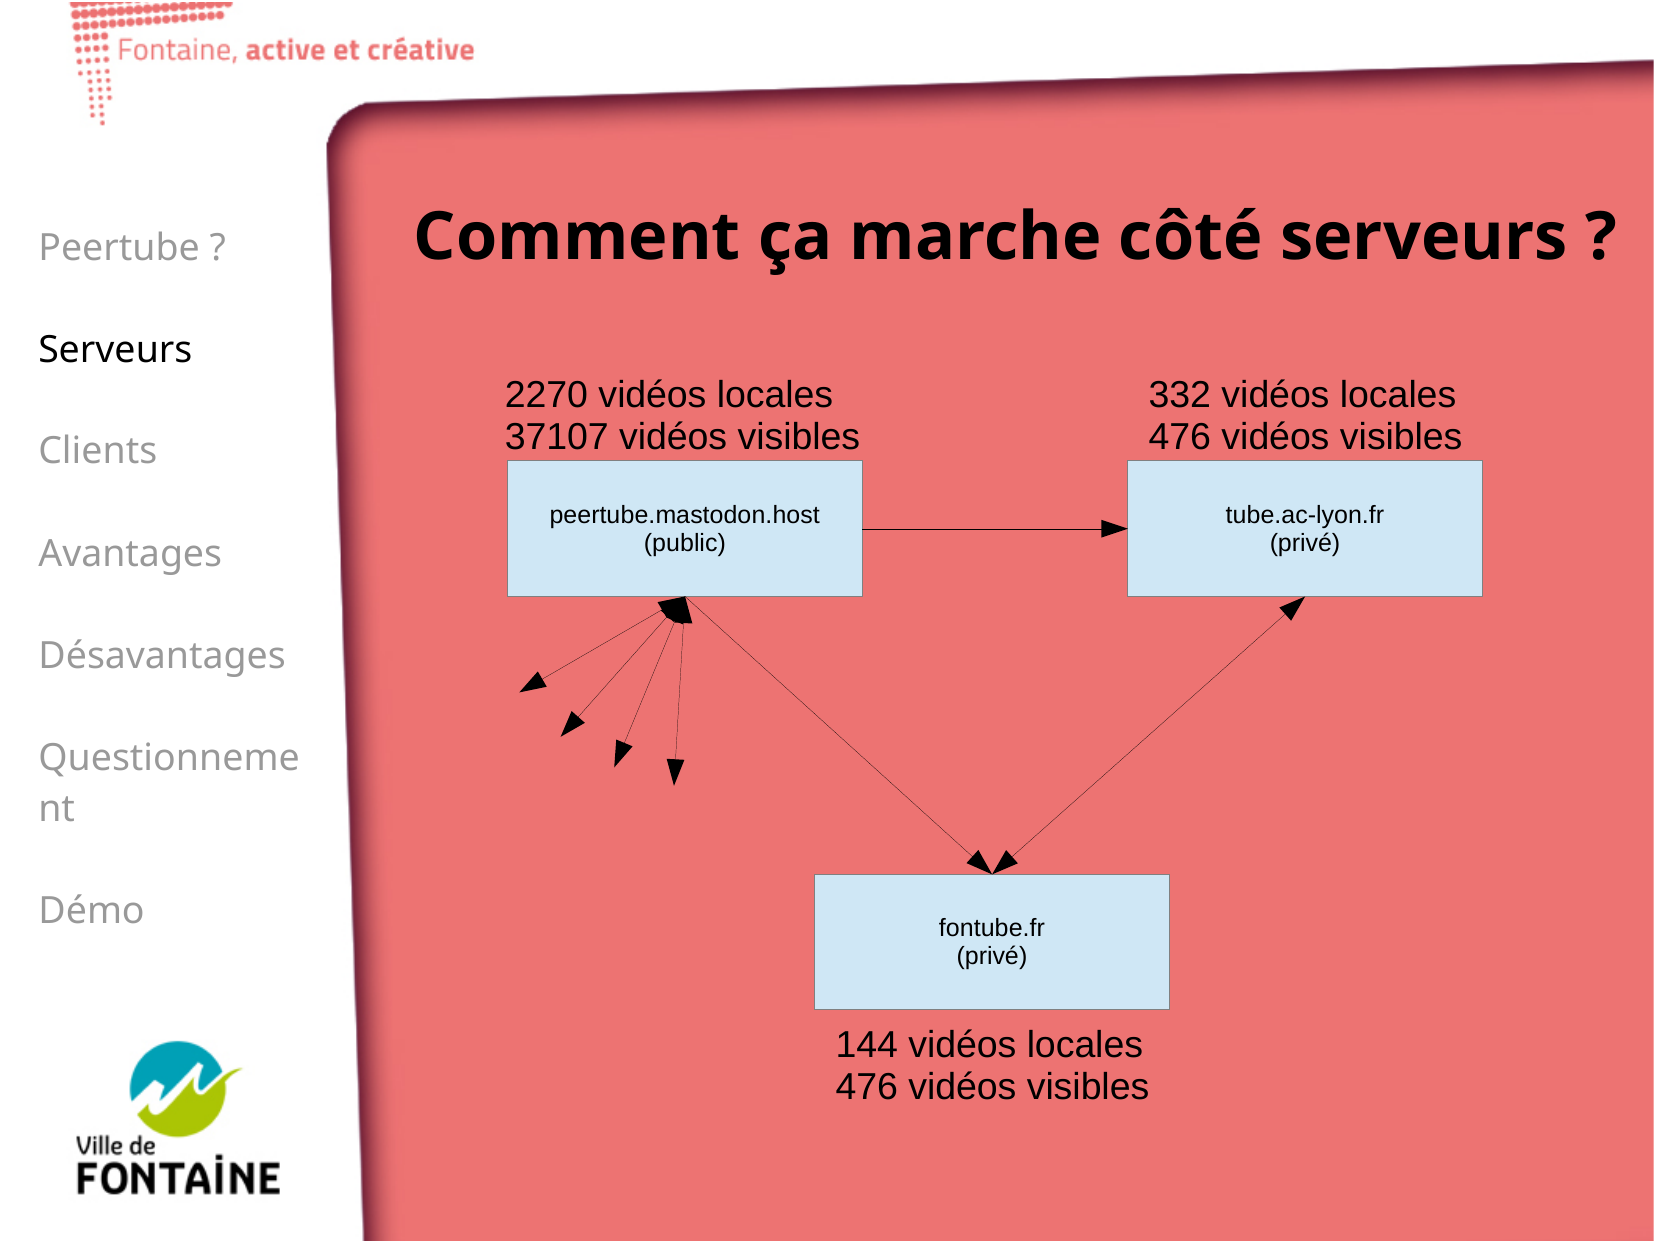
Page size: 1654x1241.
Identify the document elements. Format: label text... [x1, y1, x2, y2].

text_box Peertube ? Serveurs Clients Avantages Désavantages Questionnement Démo [23, 212, 331, 794]
text_box peertube.mastodon.host (public) [507, 465, 863, 597]
text_box 2270 vidéos locales 37107 vidéos visibles [490, 366, 876, 465]
picture [5, 2, 1654, 1241]
text_box 144 vidéos locales 476 vidéos visibles [820, 1015, 1165, 1115]
text_box 332 vidéos locales 476 vidéos visibles [1133, 366, 1478, 465]
text_box tube.ac-lyon.fr (privé) [1127, 460, 1483, 597]
title Comment ça marche côté serveurs ? [413, 129, 1619, 337]
text_box fontube.fr (privé) [814, 874, 1170, 1010]
